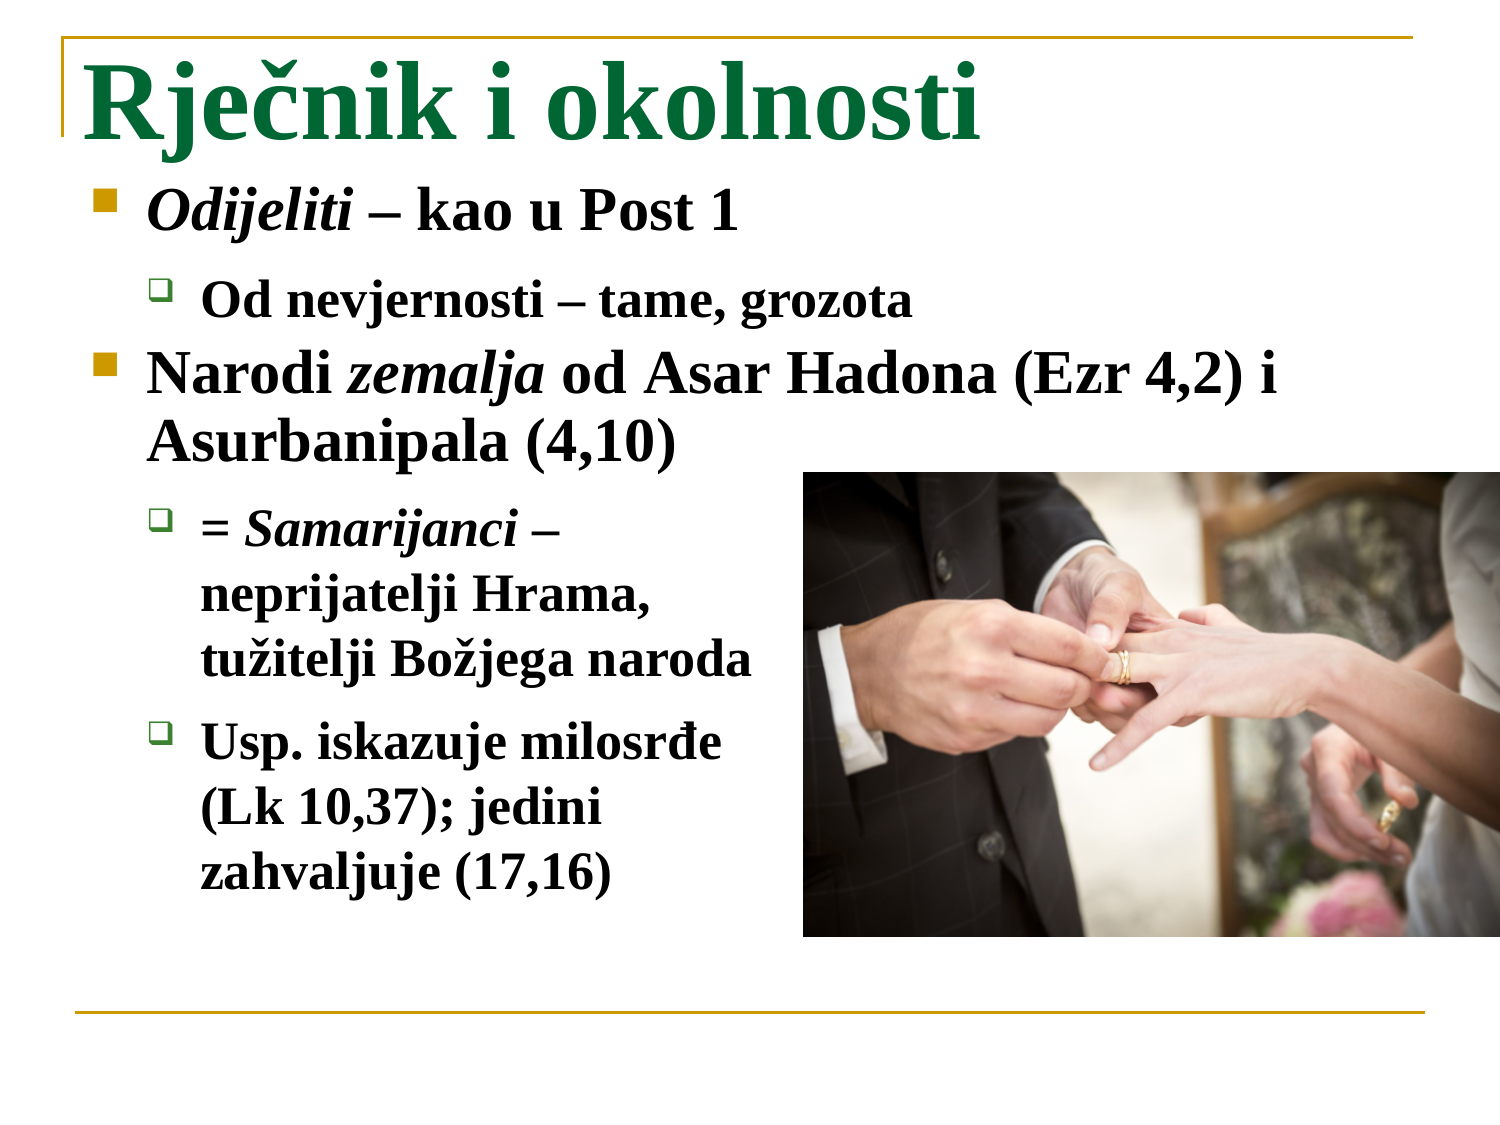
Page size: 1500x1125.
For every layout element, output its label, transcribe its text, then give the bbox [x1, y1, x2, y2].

title Rječnik i okolnosti [67, 19, 1418, 207]
picture [803, 472, 1500, 937]
list Odijeliti – kao u Post 1 Od nevjernosti – tame, grozota Narodi zemalja od Asar Hadona (Ezr 4,2) i Asurbanipala (4,10) = Samarijanci – neprijatelji Hrama, tužitelji Božjega naroda Usp. iskazuje milosrđe (Lk 10,37); jedini zahvaljuje (17,16) [75, 160, 1477, 1004]
